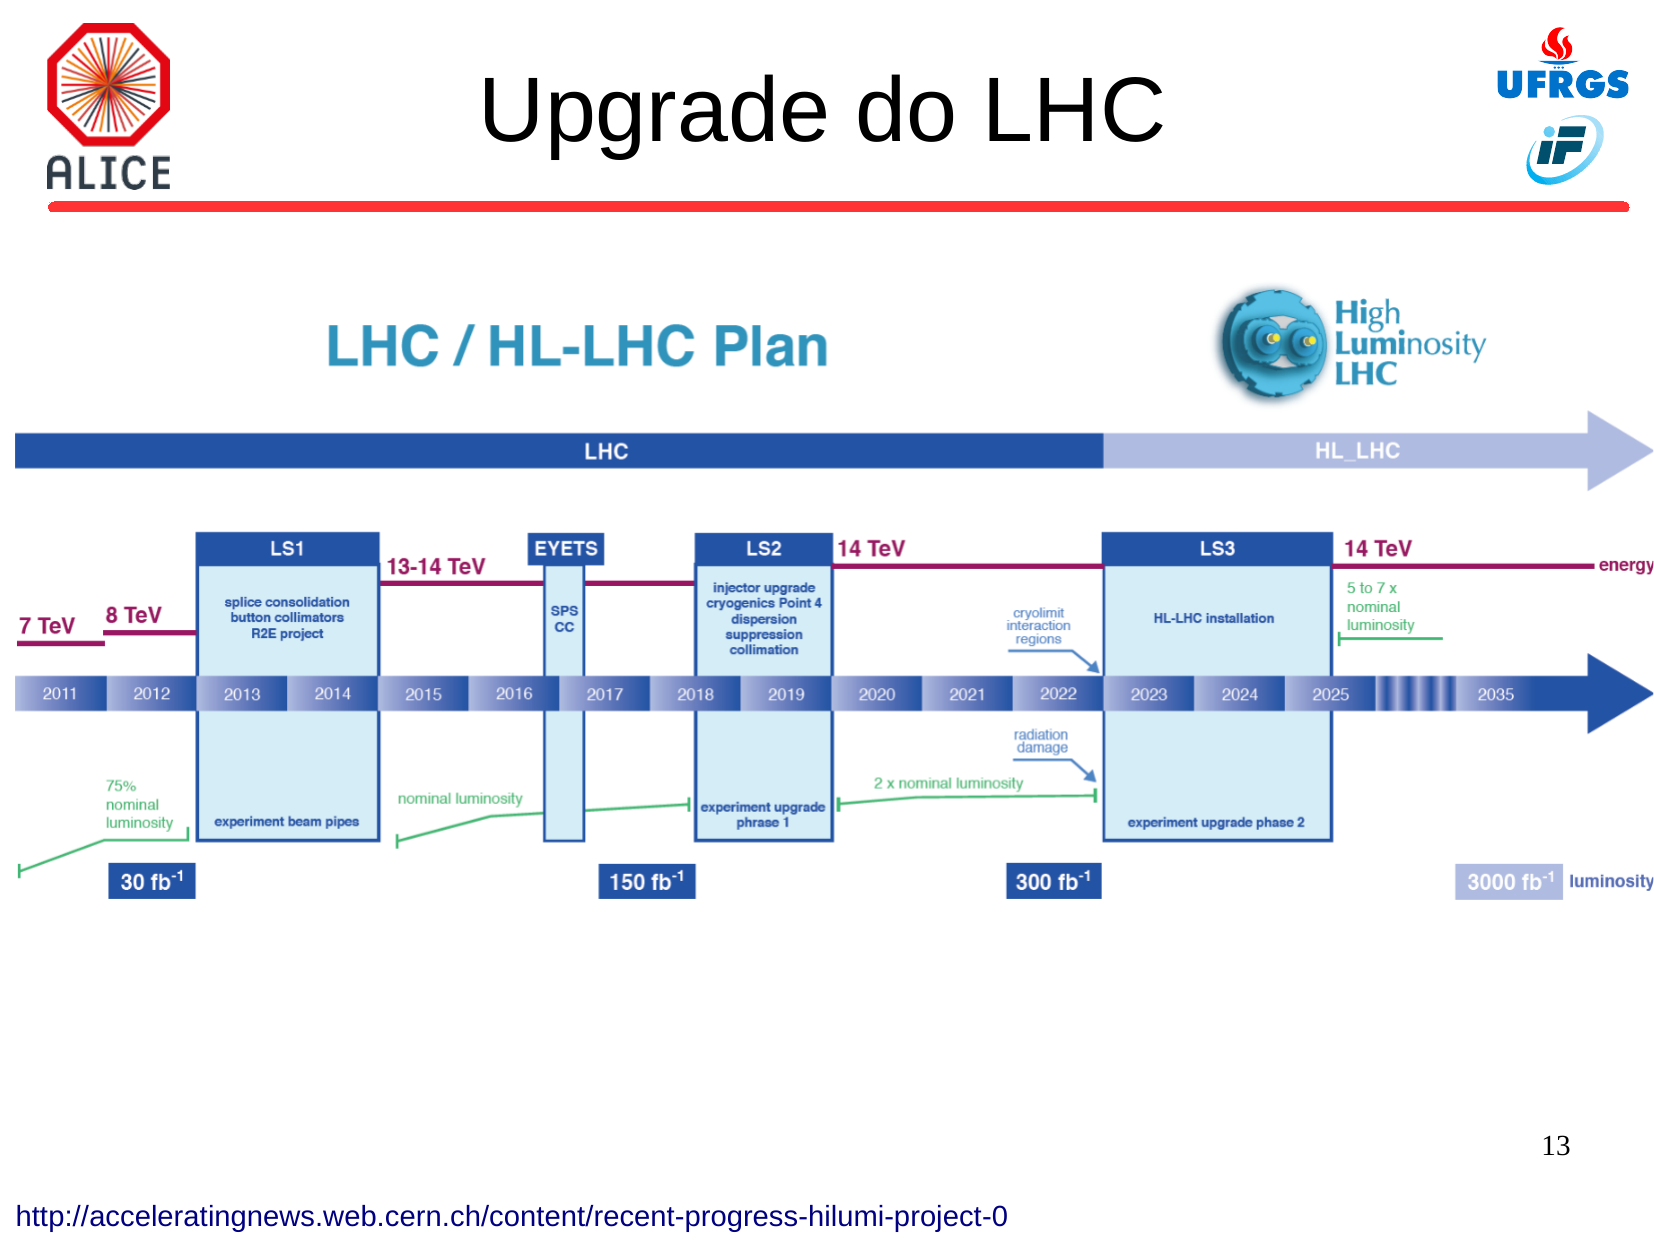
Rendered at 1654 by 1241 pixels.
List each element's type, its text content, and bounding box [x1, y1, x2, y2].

title Upgrade do LHC [193, 5, 1453, 213]
picture [1526, 153, 1531, 162]
picture [47, 23, 170, 190]
picture [1542, 176, 1558, 185]
picture [7, 274, 1654, 916]
picture [1497, 27, 1629, 103]
text_box http://acceleratingnews.web.cern.ch/content/recent-progress-hilumi-project-0 [0, 1192, 1063, 1241]
